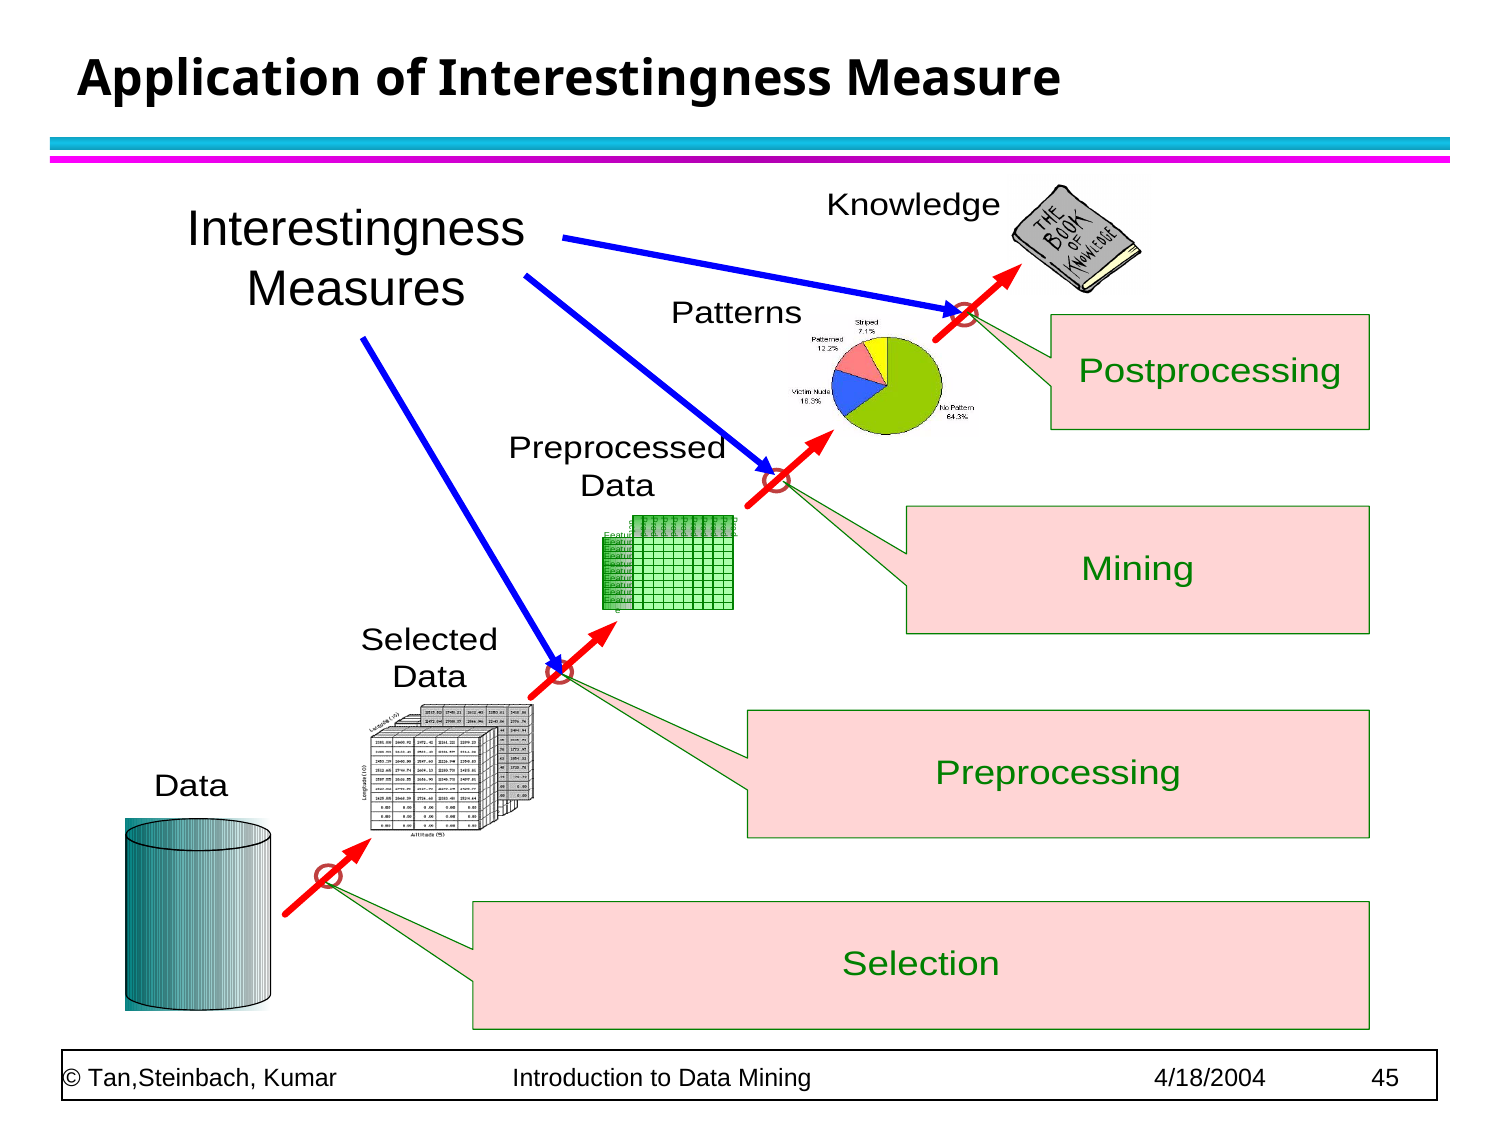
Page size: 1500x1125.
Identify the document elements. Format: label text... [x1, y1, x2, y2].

text_box Interestingness Measures [162, 187, 550, 323]
title Application of Interestingness Measure [62, 22, 1421, 113]
chart [112, 162, 1373, 1036]
